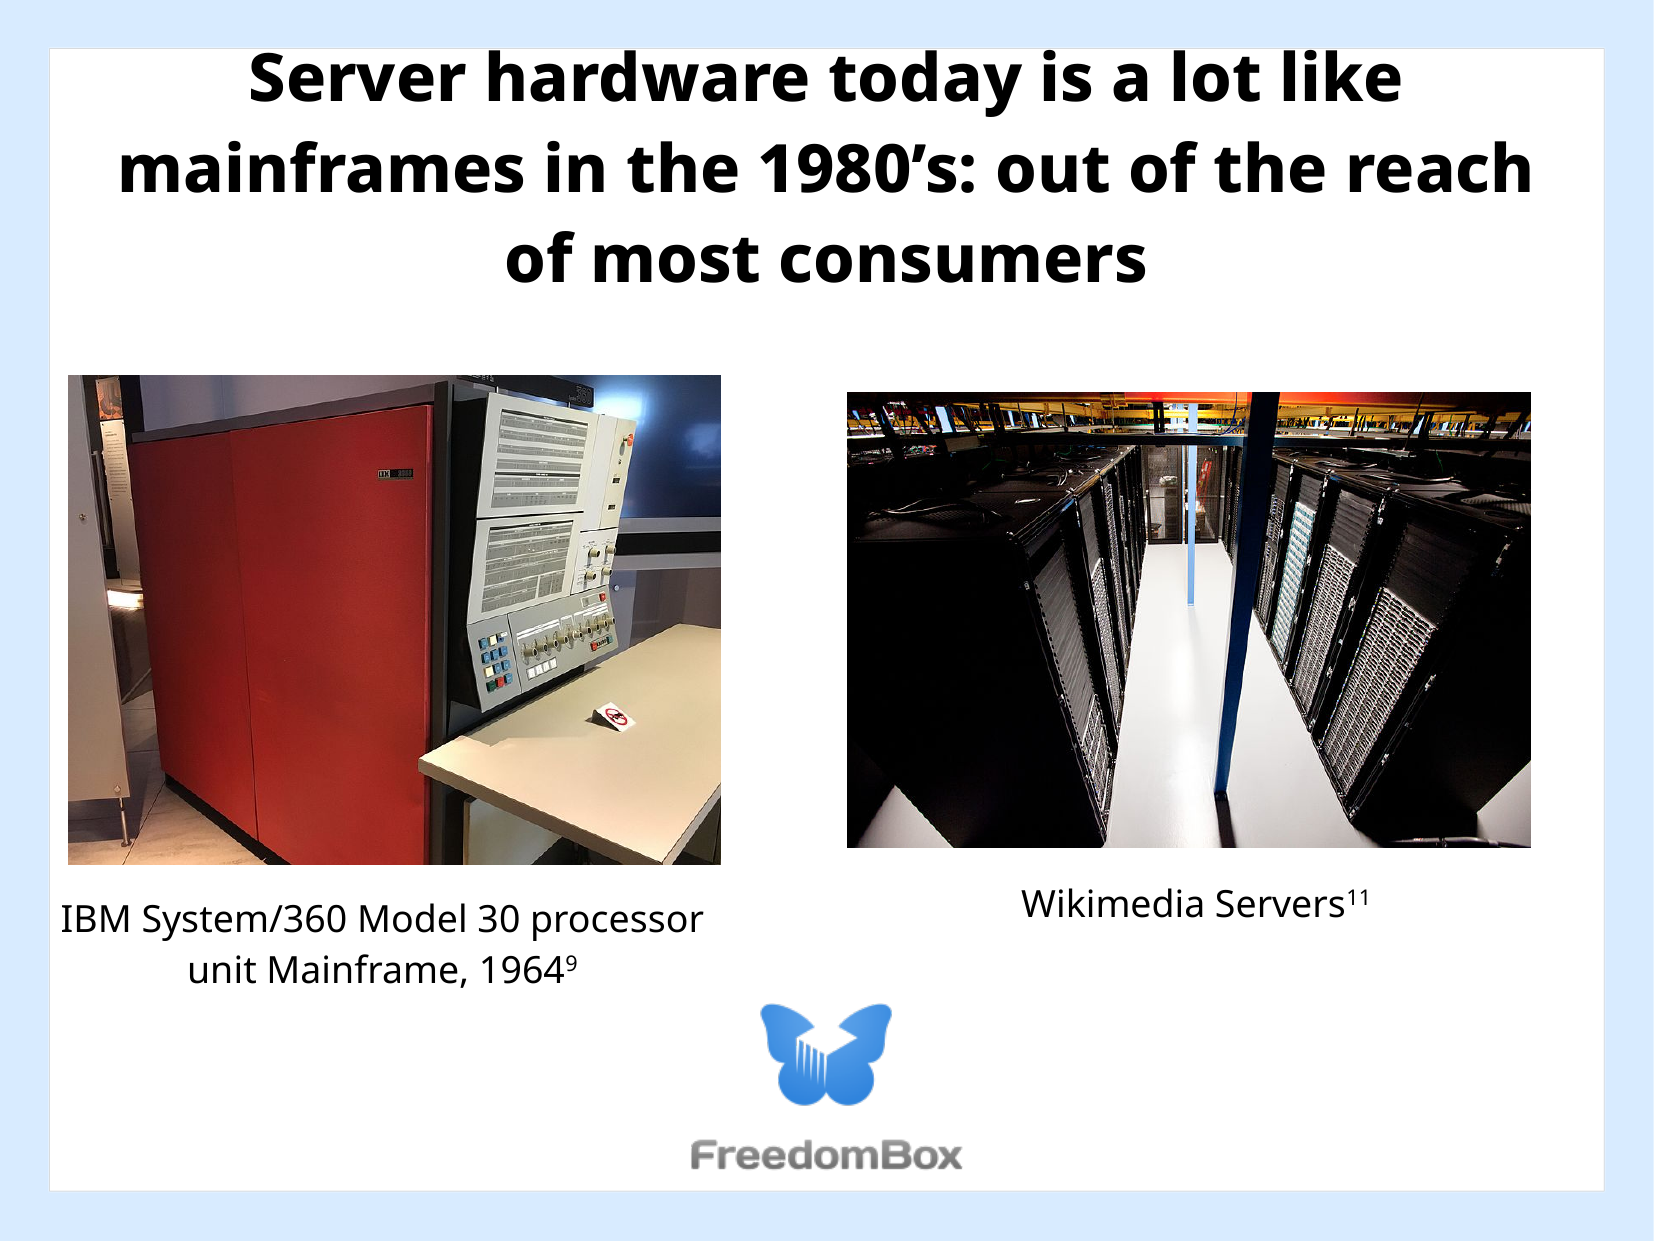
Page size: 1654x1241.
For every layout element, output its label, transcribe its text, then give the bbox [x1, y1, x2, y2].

picture [0, 0, 1654, 1241]
text_box Wikimedia Servers11 [885, 870, 1508, 930]
subtitle Server hardware today is a lot like mainframes in the 1980’s: out of the reach of most consumers [82, 49, 1571, 1010]
text_box IBM System/360 Model 30 processor unit Mainframe, 19649 [45, 885, 721, 990]
